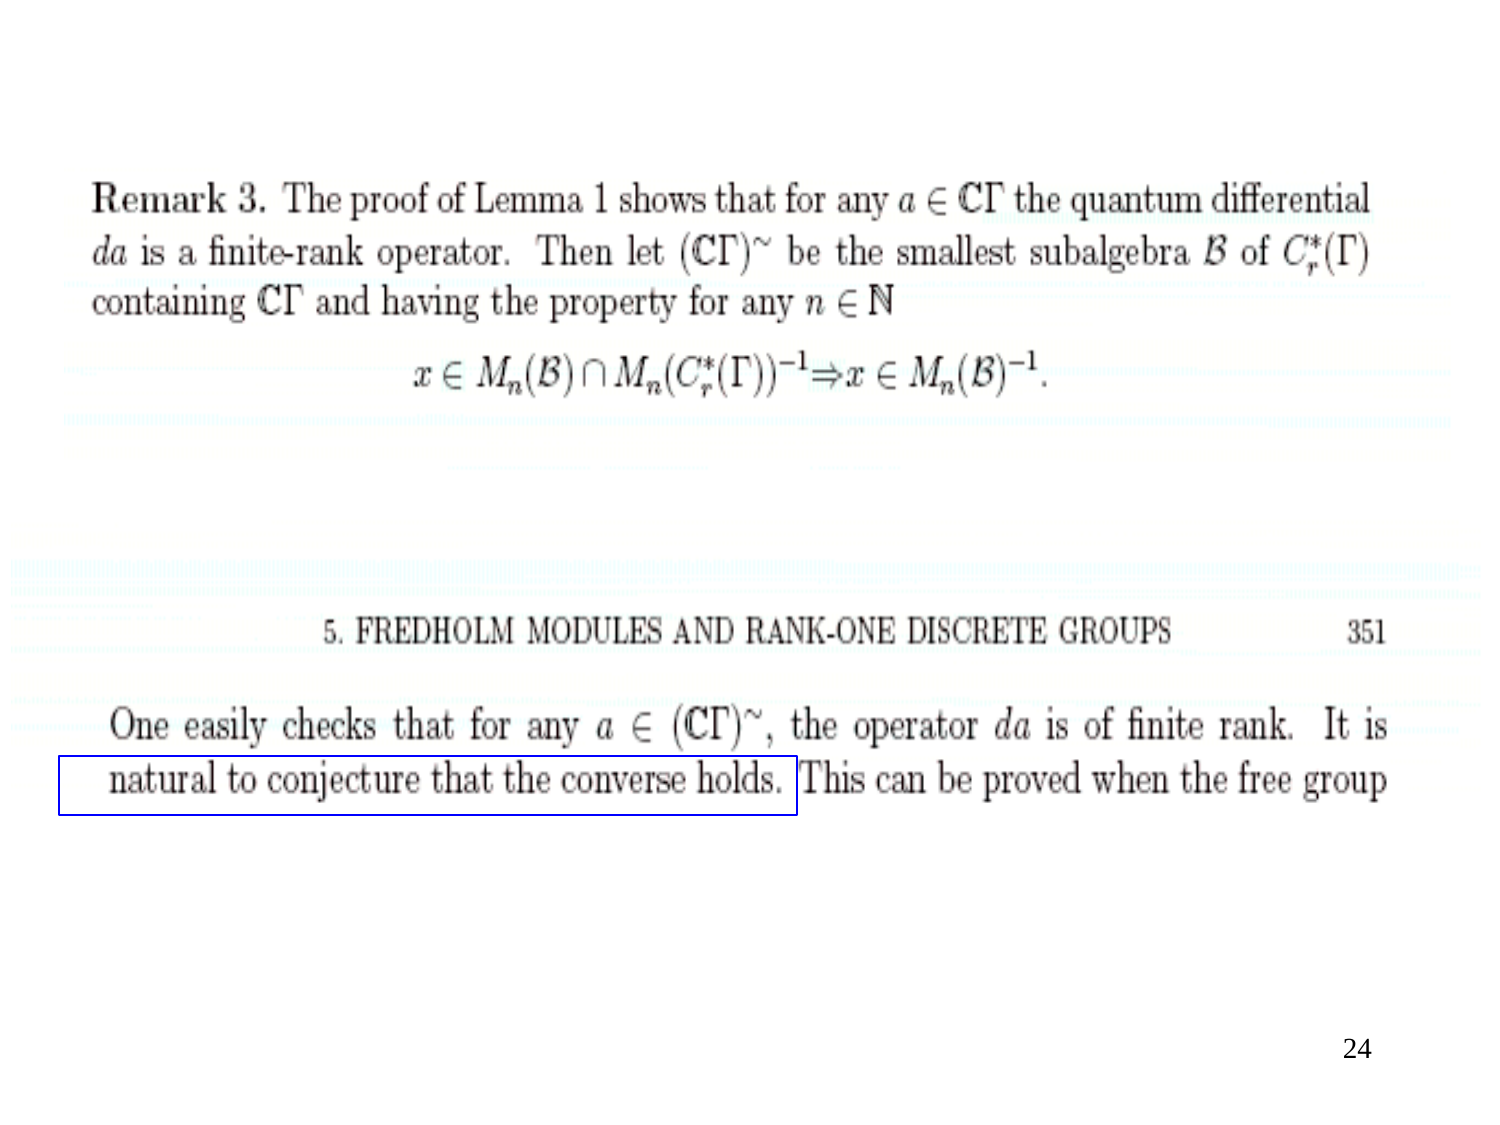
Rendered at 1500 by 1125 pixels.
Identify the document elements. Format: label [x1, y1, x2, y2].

picture [60, 757, 796, 810]
picture [64, 147, 1453, 473]
picture [11, 513, 1483, 810]
